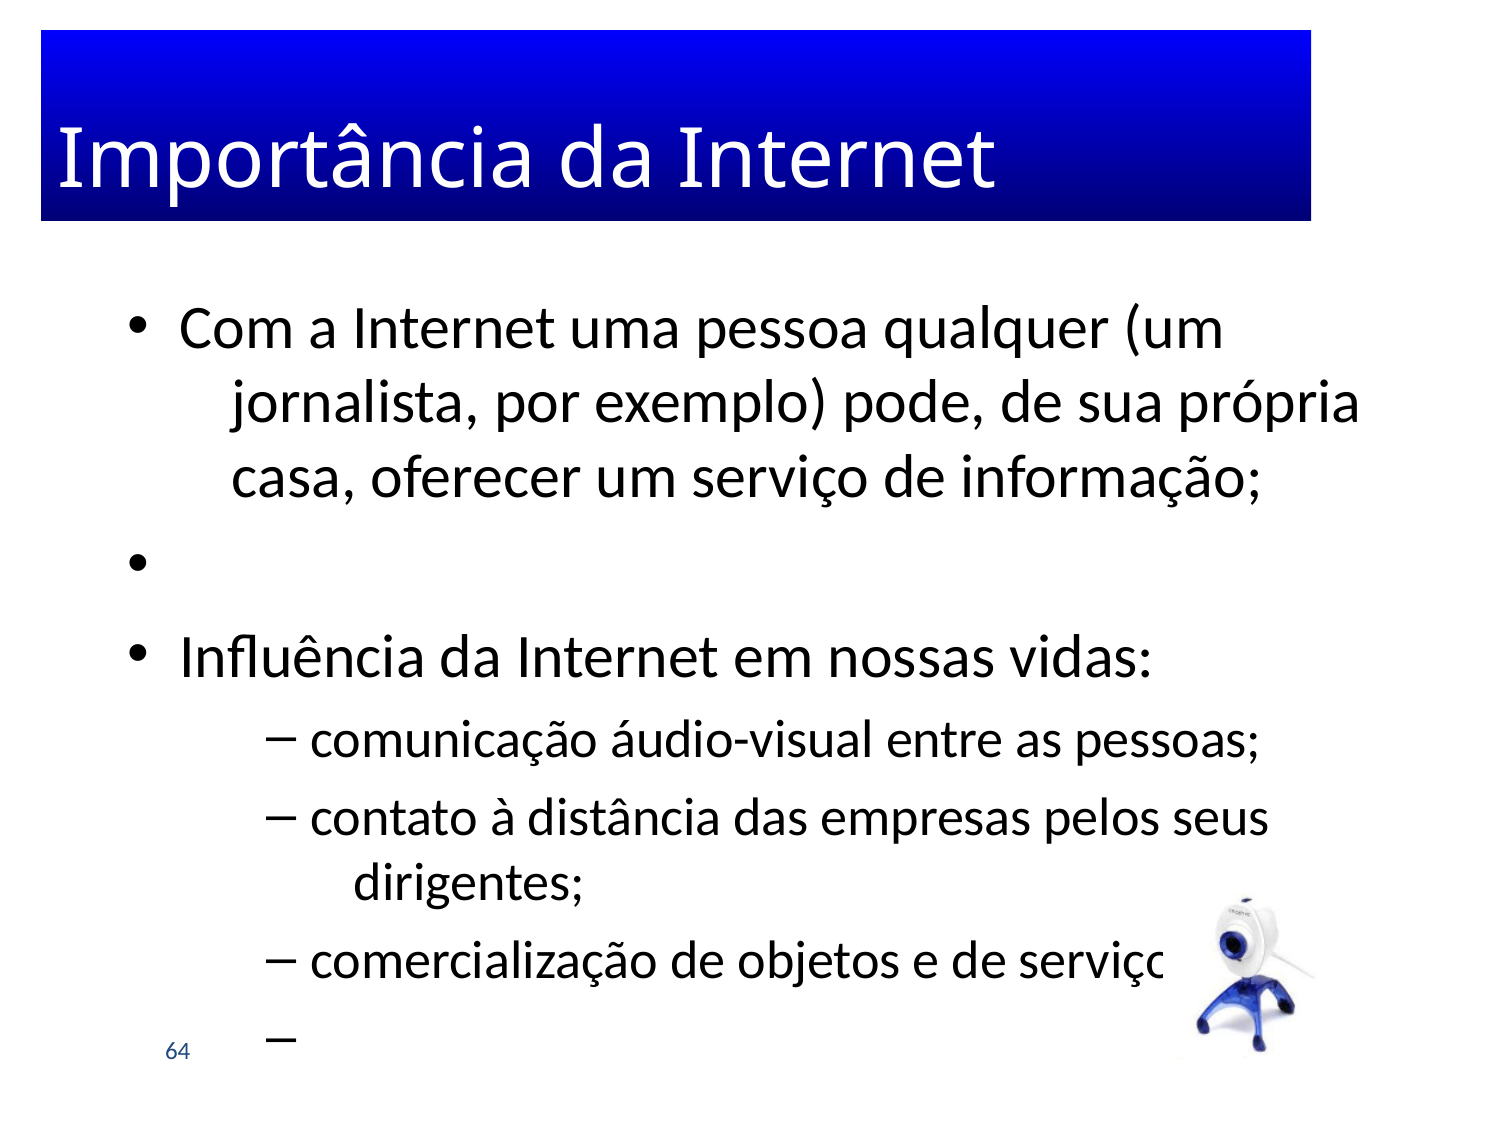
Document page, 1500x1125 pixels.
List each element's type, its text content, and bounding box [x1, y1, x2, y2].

text_box Importância da Internet [42, 31, 1211, 220]
list Com a Internet uma pessoa qualquer (um jornalista, por exemplo) pode, de sua própria casa, oferecer um serviço de informação; Influência da Internet em nossas vidas: comunicação áudio-visual entre as pessoas; contato à distância das empresas pelos seus dirigentes; comercialização de objetos e de serviços; [112, 278, 1388, 1029]
picture [1163, 893, 1338, 1059]
text_box [1211, 31, 1311, 220]
text_box [150, 1012, 801, 1088]
